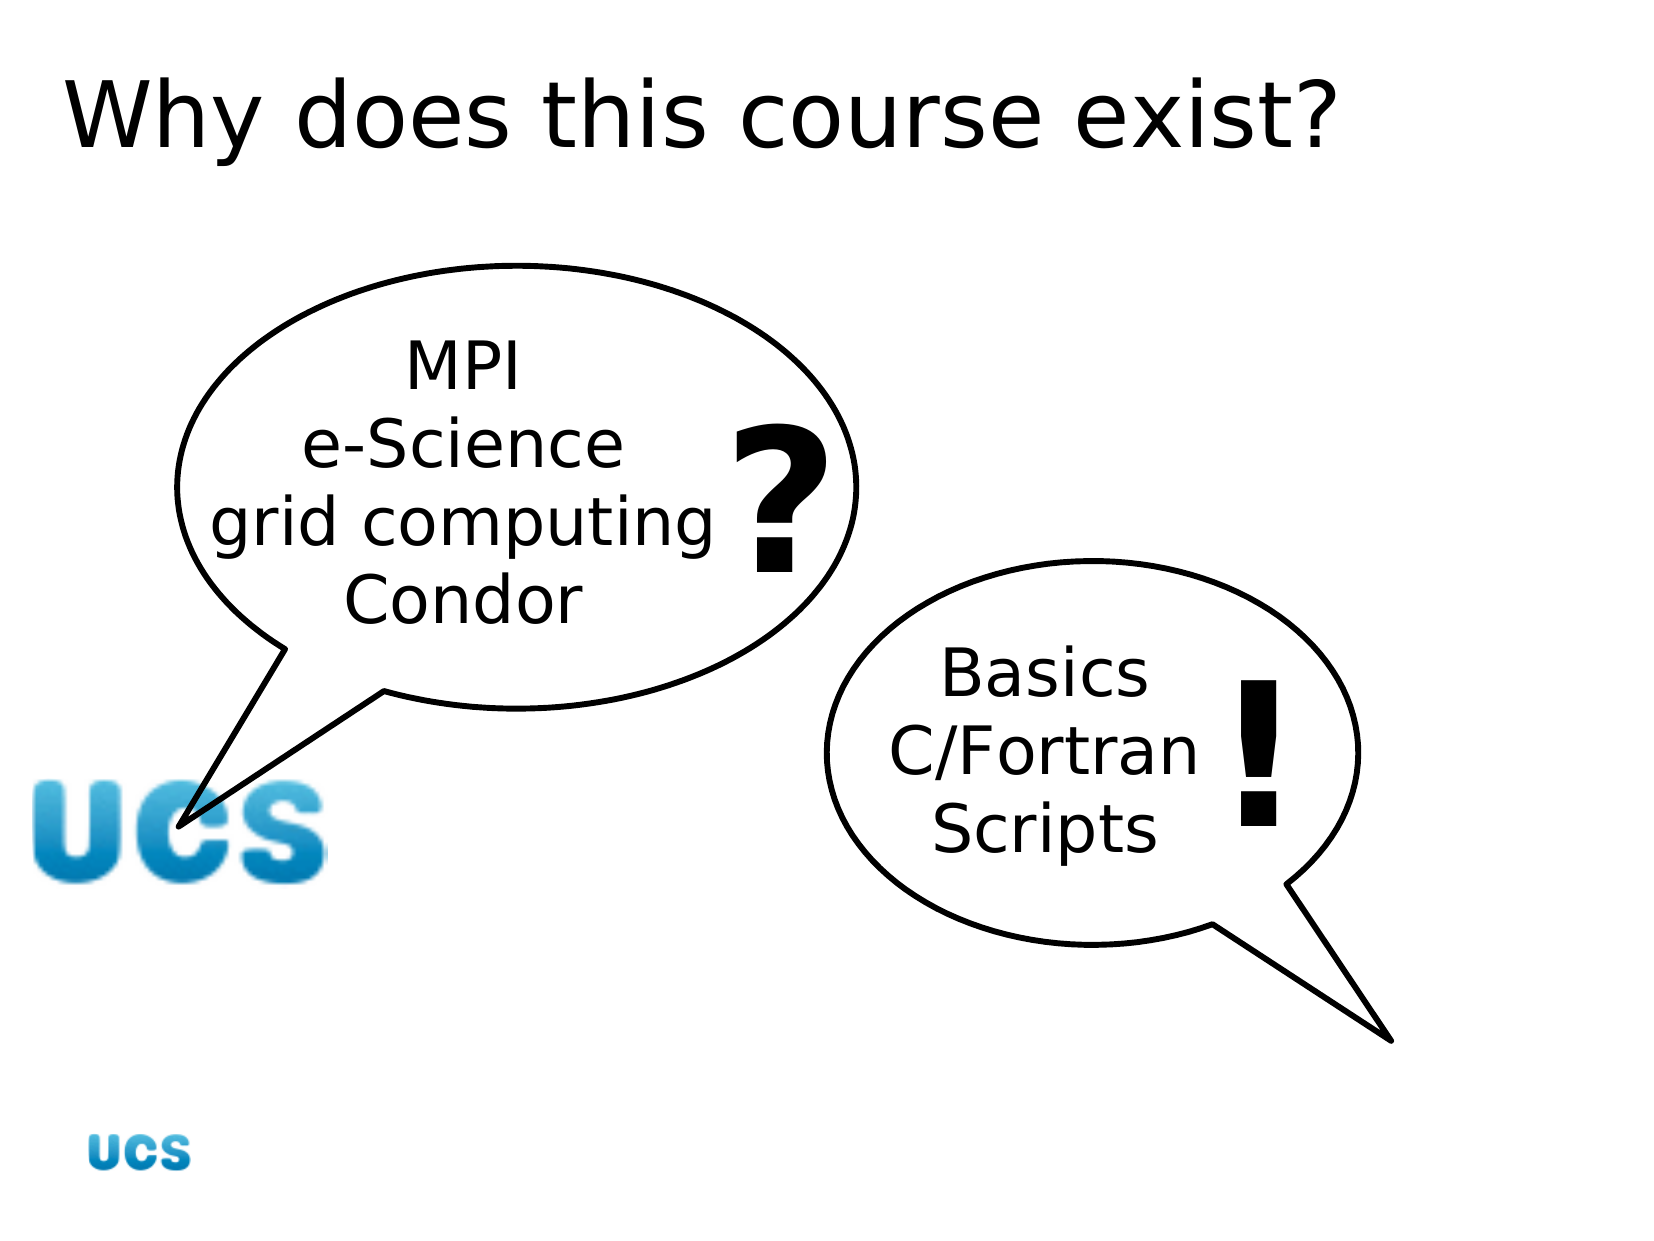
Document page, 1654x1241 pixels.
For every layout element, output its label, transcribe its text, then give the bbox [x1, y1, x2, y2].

picture [32, 778, 328, 889]
text_box [1308, 640, 1359, 866]
picture [88, 1133, 191, 1172]
text_box ! [1210, 637, 1308, 877]
text_box ? [720, 383, 843, 623]
text_box MPI e-Science grid computing Condor [206, 324, 721, 642]
text_box Basics C/Fortran Scripts [885, 631, 1205, 872]
text_box Why does this course exist? [59, 59, 1348, 173]
picture [191, 778, 245, 814]
text_box [826, 561, 1392, 1041]
